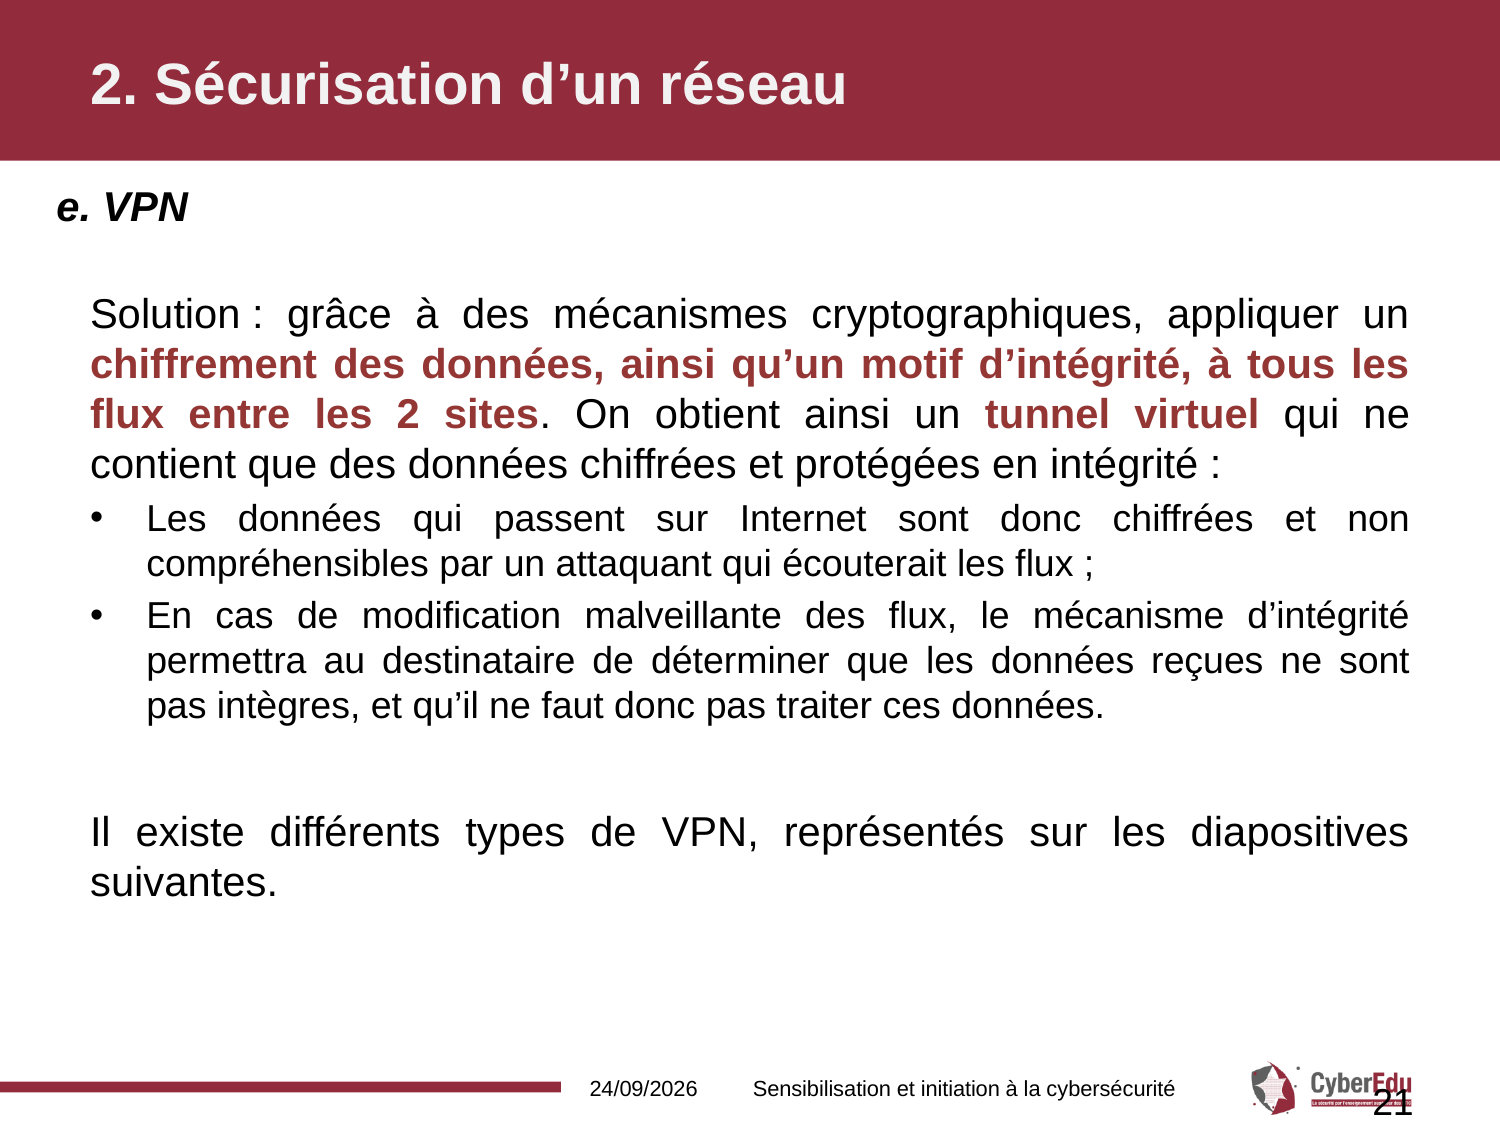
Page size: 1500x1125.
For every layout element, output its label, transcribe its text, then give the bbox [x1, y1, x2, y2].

footer Sensibilisation et initiation à la cybersécurité [738, 1057, 1236, 1118]
list Solution : grâce à des mécanismes cryptographiques, appliquer un chiffrement des données, ainsi qu’un motif d’intégrité, à tous les flux entre les 2 sites. On obtient ainsi un tunnel virtuel qui ne contient que des données chiffrées et protégées en intégrité : Les données qui passent sur Internet sont donc chiffrées et non compréhensibles par un attaquant qui écouterait les flux ; En cas de modification malveillante des flux, le mécanisme d’intégrité permettra au destinataire de déterminer que les données reçues ne sont pas intègres, et qu’il ne faut donc pas traiter ces données. Il existe différents types de VPN, représentés sur les diapositives suivantes. [75, 278, 1425, 1035]
slide_number 15/11/2020 [561, 1057, 727, 1118]
title 2. Sécurisation d’un réseau [75, 1, 1425, 161]
picture [1246, 1060, 1412, 1115]
text_box e. VPN [41, 172, 1471, 268]
